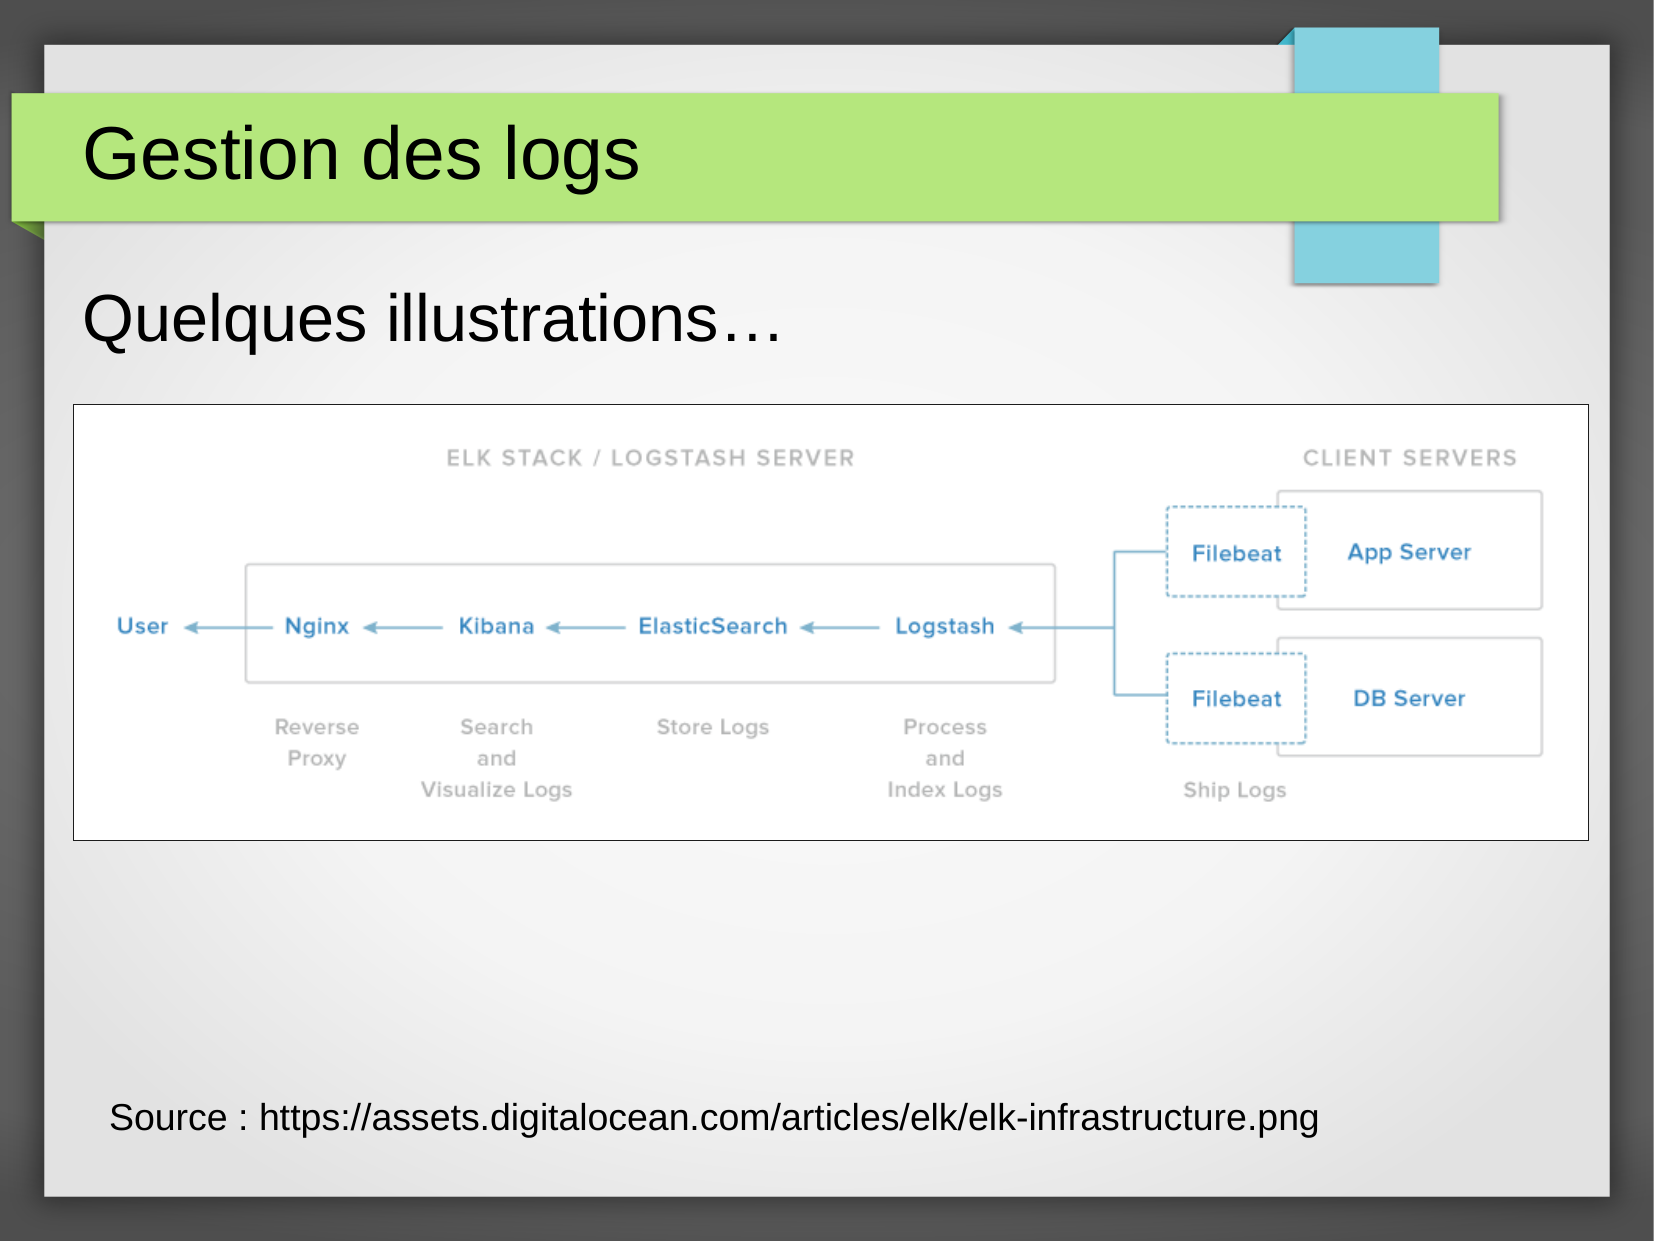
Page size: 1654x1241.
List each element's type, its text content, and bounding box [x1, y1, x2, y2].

picture [0, 0, 1654, 1241]
title Gestion des logs [82, 94, 1264, 213]
text_box Source : https://assets.digitalocean.com/articles/elk/elk-infrastructure.png [94, 1088, 1595, 1146]
text_box Quelques illustrations… [82, 281, 1571, 1029]
